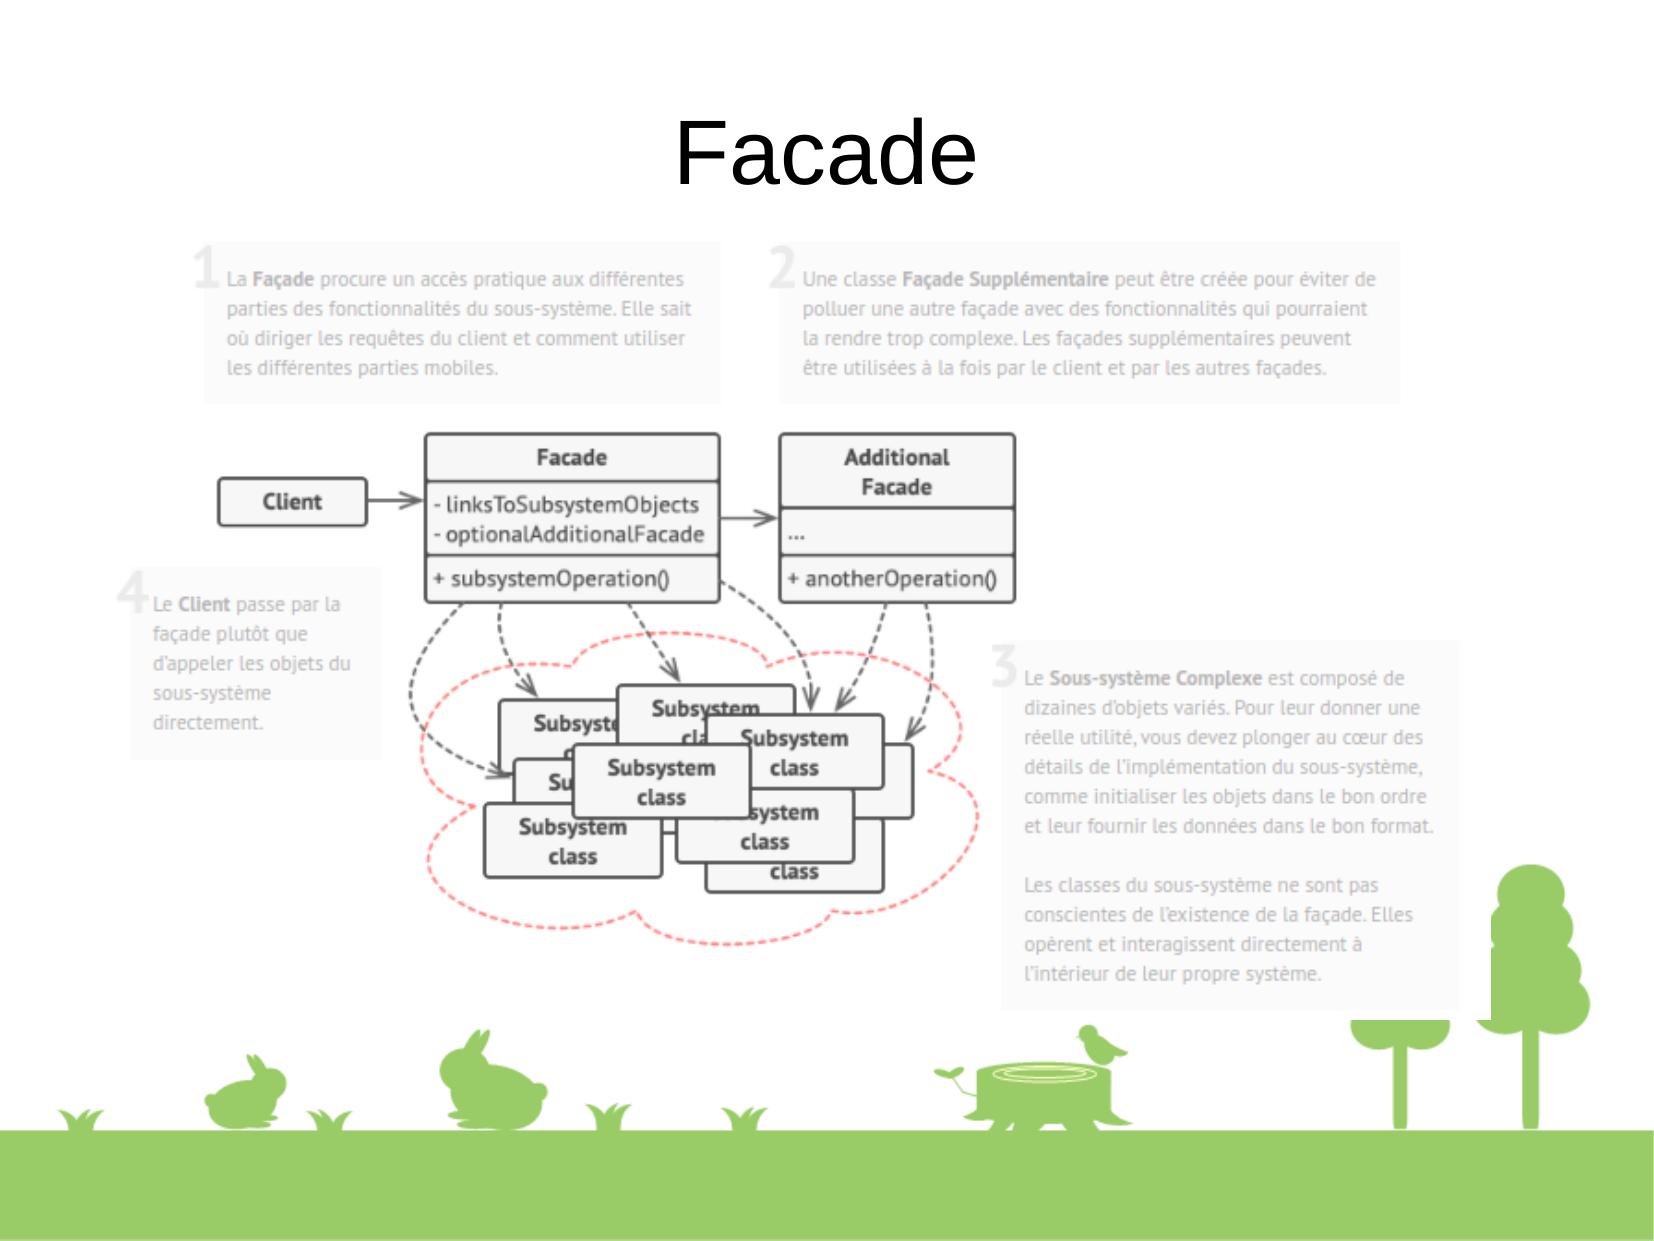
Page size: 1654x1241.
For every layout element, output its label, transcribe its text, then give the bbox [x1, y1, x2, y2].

title Facade [82, 49, 1571, 257]
picture [0, 0, 1654, 1241]
